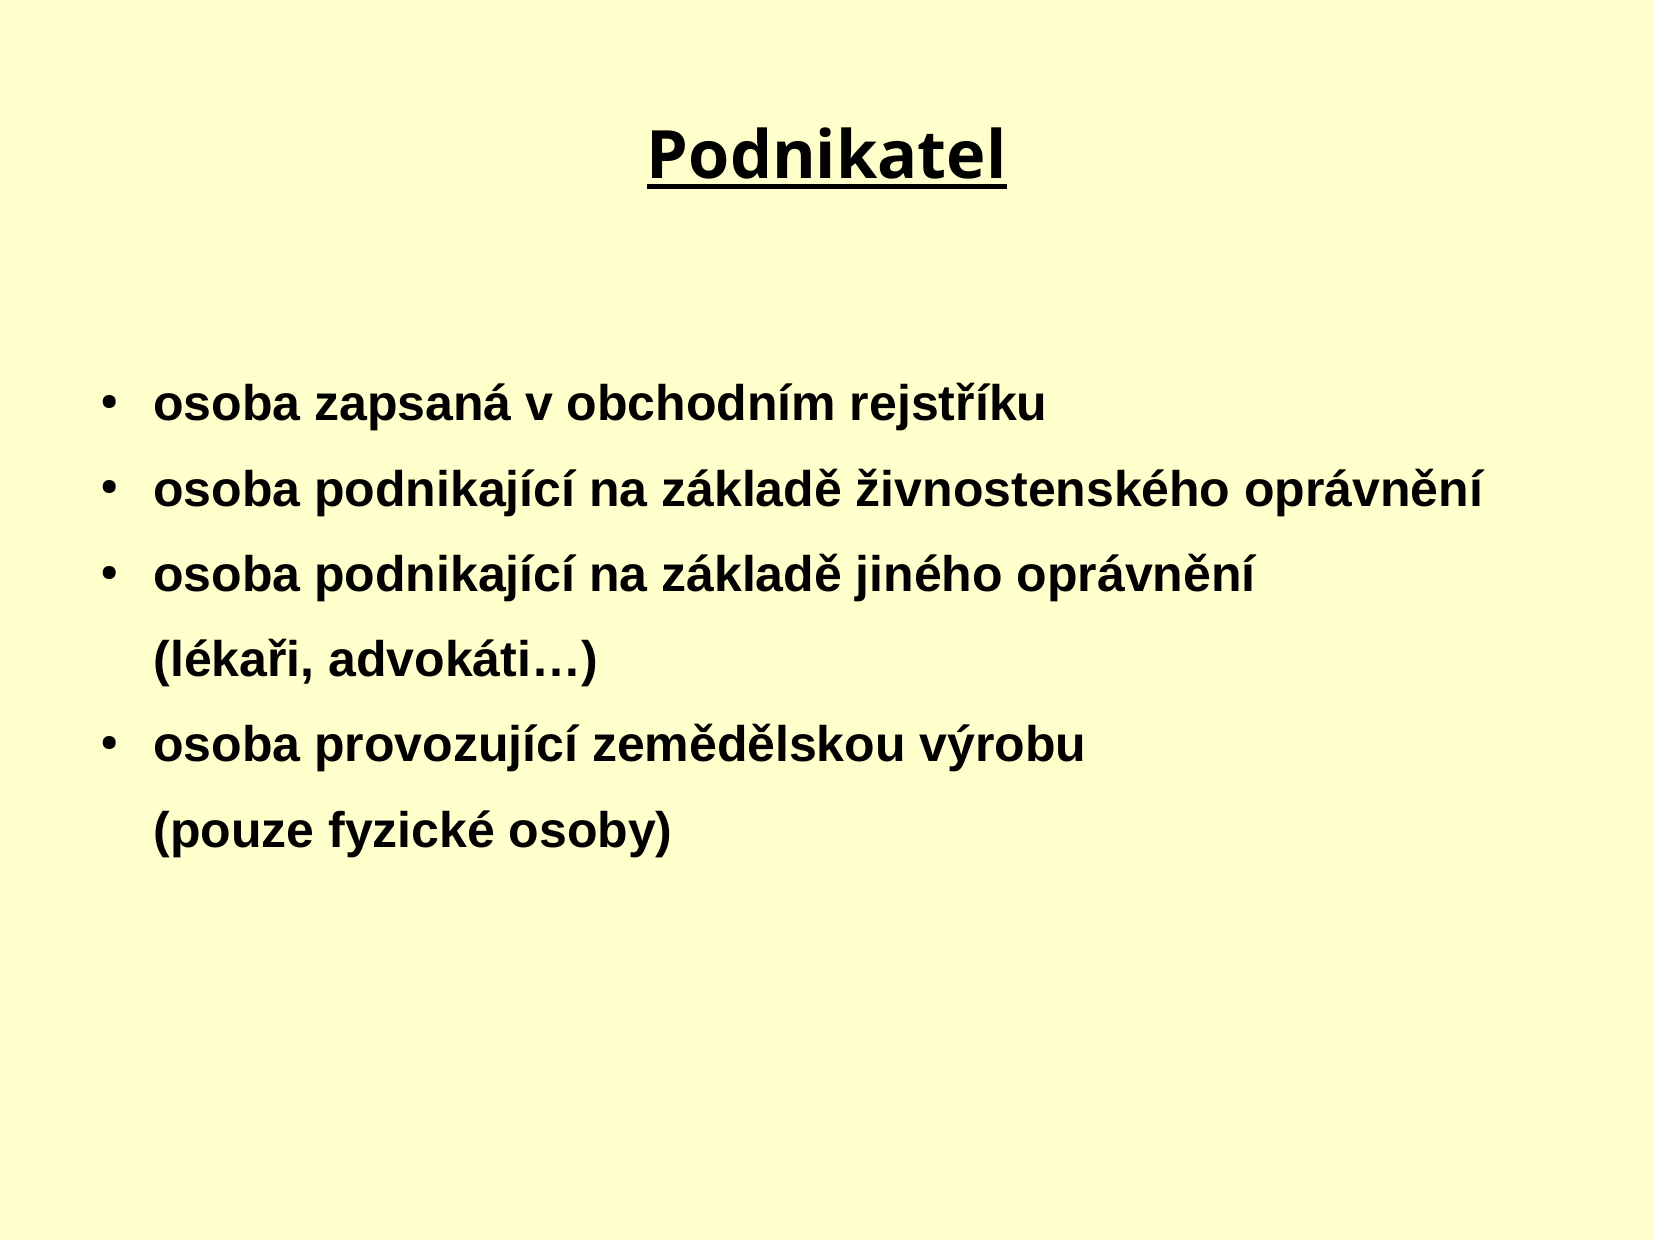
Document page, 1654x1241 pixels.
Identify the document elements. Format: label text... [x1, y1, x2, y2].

list osoba zapsaná v obchodním rejstříku osoba podnikající na základě živnostenského oprávnění osoba podnikající na základě jiného oprávnění (lékaři, advokáti…) osoba provozující zemědělskou výrobu (pouze fyzické osoby) [82, 290, 1571, 1094]
title Podnikatel [82, 49, 1571, 257]
